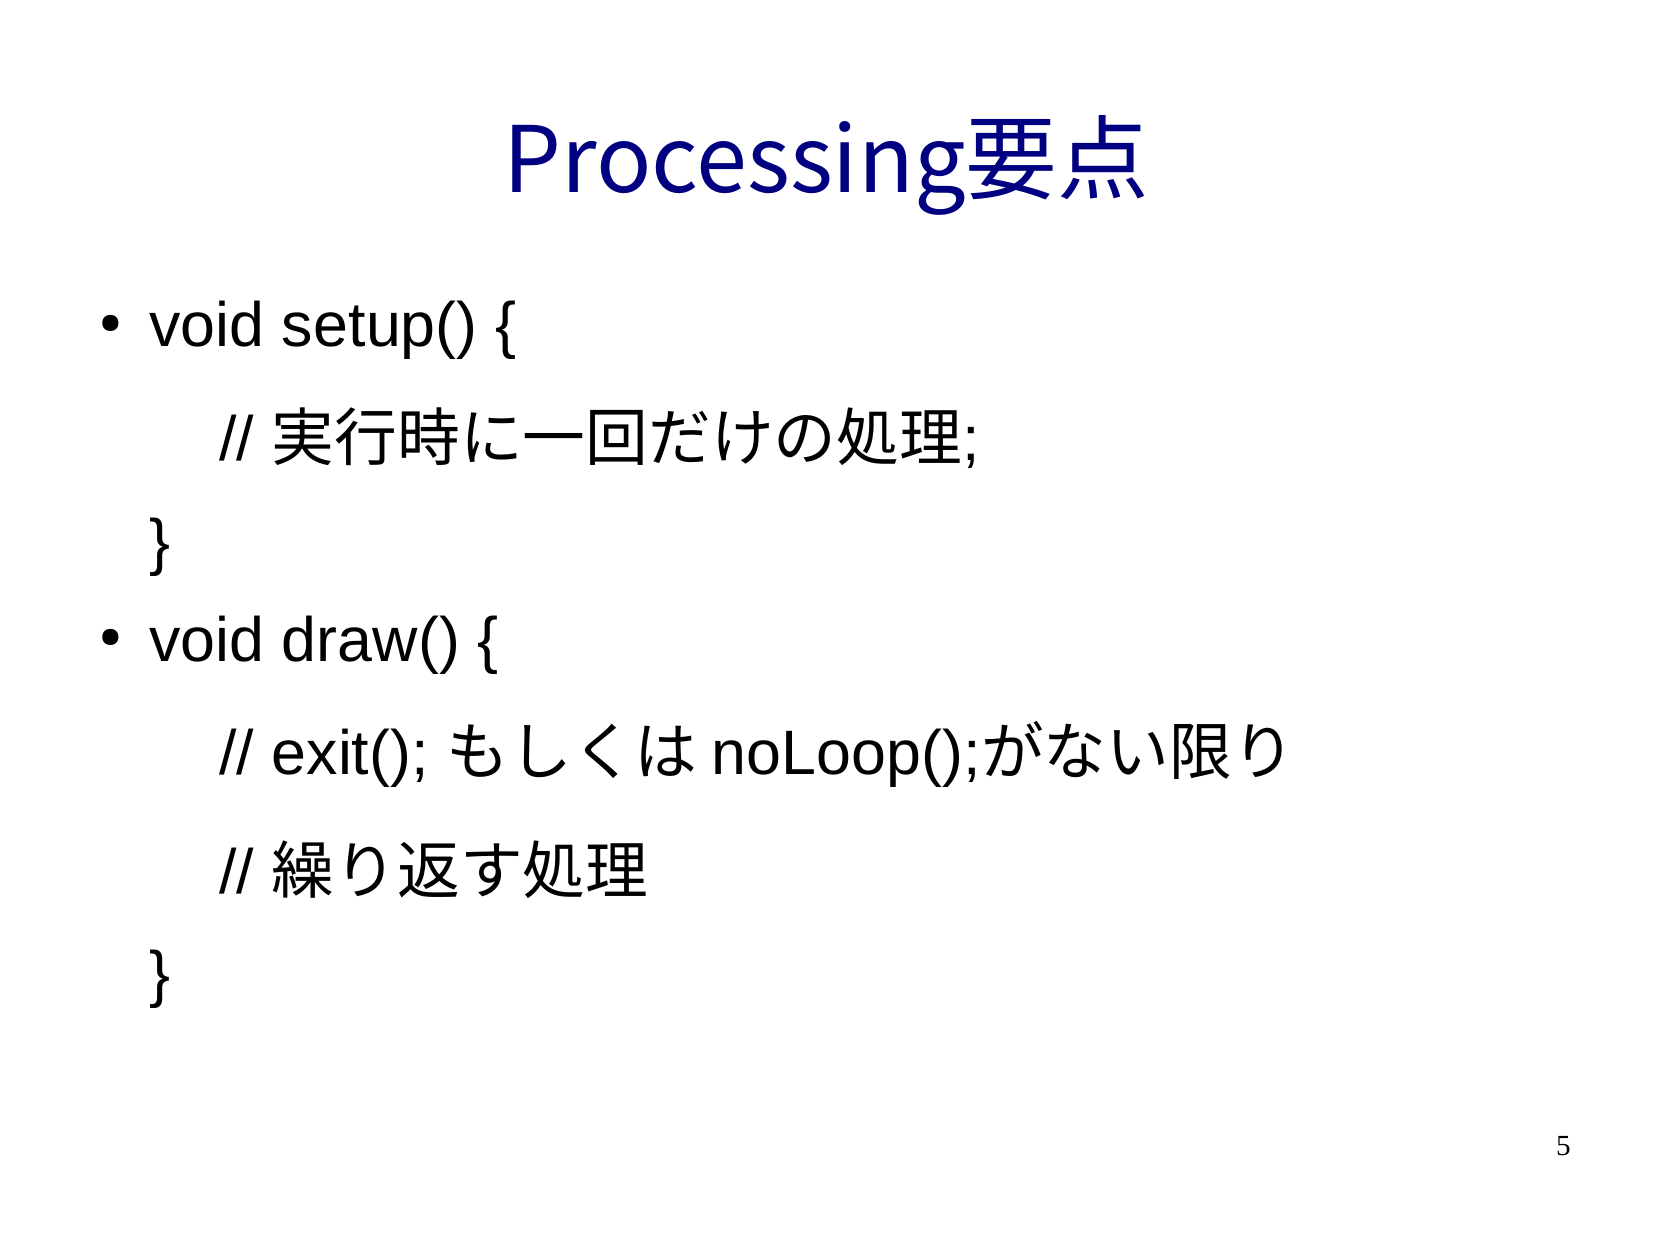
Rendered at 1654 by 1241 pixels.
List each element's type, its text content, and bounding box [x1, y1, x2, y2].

title Processing要点 [82, 49, 1571, 257]
list void setup() { // 実行時に一回だけの処理; } void draw() { // exit(); もしくは noLoop();がない限り // 繰り返す処理 } [82, 290, 1571, 1010]
